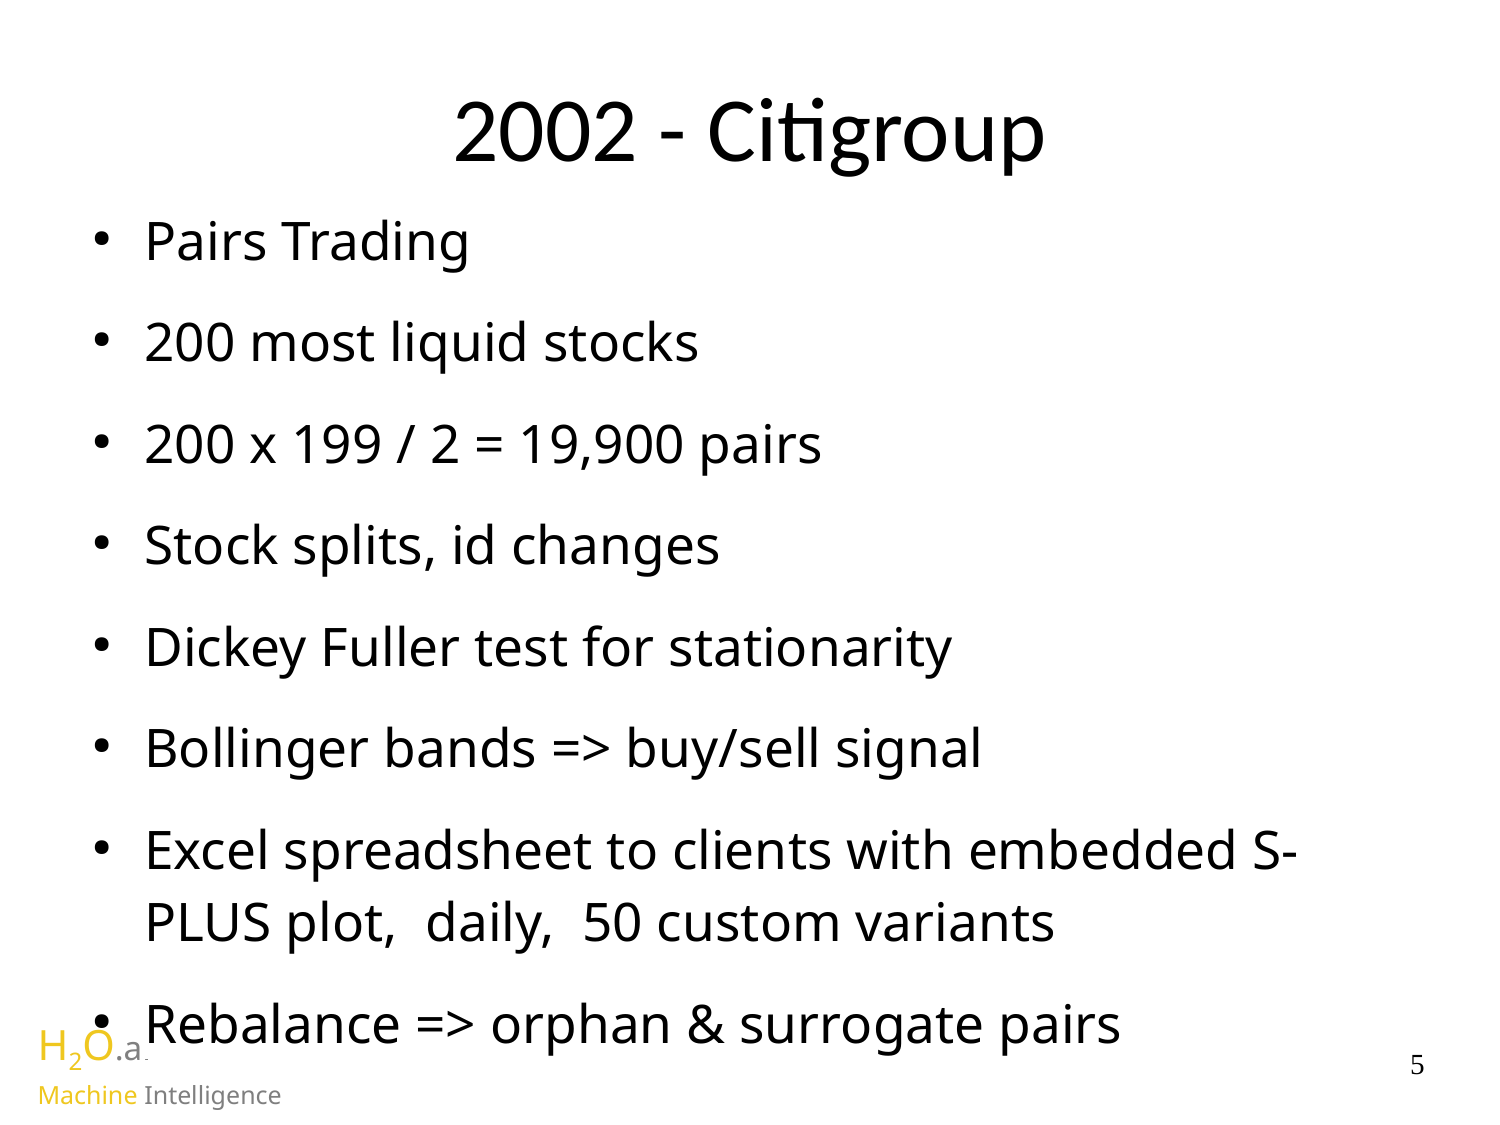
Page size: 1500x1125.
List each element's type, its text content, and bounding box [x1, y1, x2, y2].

list Pairs Trading 200 most liquid stocks 200 x 199 / 2 = 19,900 pairs Stock splits, id changes Dickey Fuller test for stationarity Bollinger bands => buy/sell signal Excel spreadsheet to clients with embedded S-PLUS plot, daily, 50 custom variants Rebalance => orphan & surrogate pairs [75, 203, 1425, 1066]
title 2002 - Citigroup [75, 15, 1425, 203]
